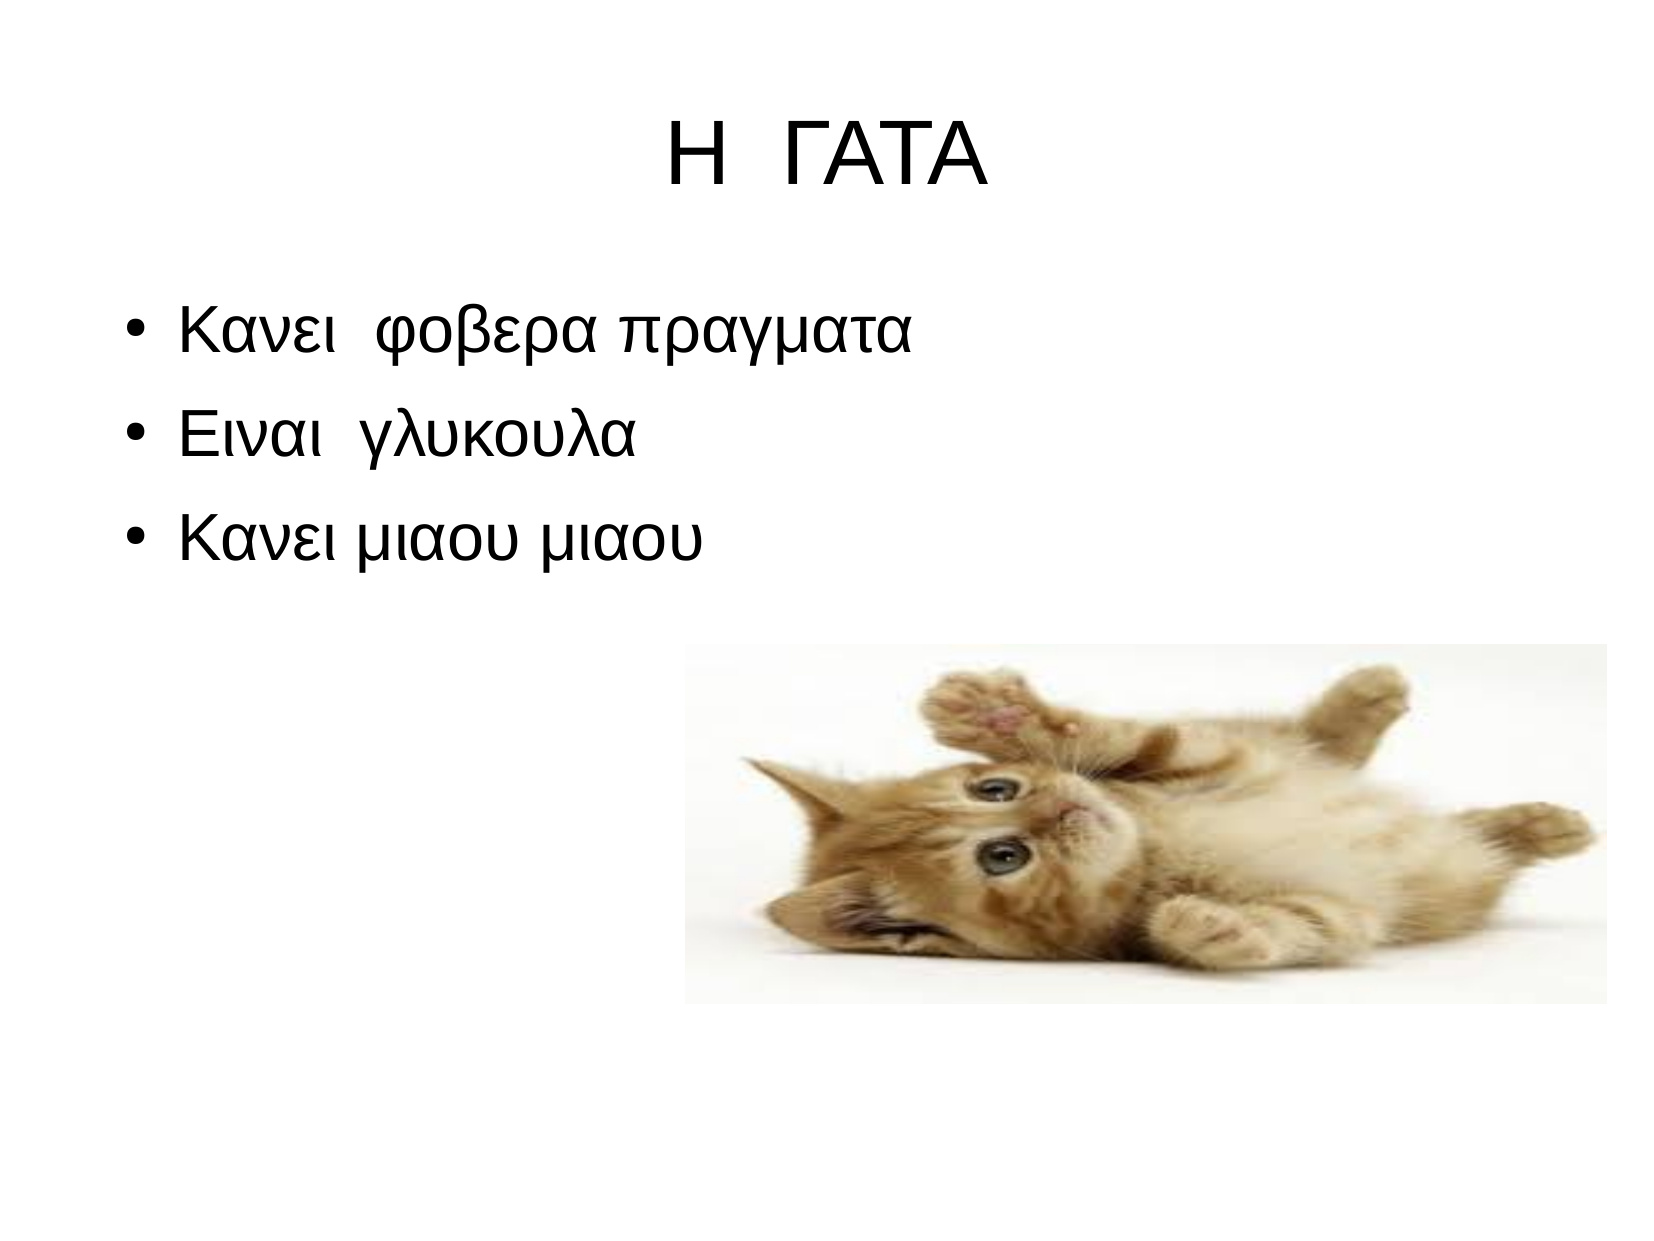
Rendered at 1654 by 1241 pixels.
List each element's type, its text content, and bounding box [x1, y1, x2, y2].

picture [685, 644, 1607, 1004]
title Η ΓΑΤΑ [82, 49, 1571, 257]
list Κανει φοβερα πραγματα Ειναι γλυκουλα Κανει μιαου μιαου [106, 291, 1595, 1111]
